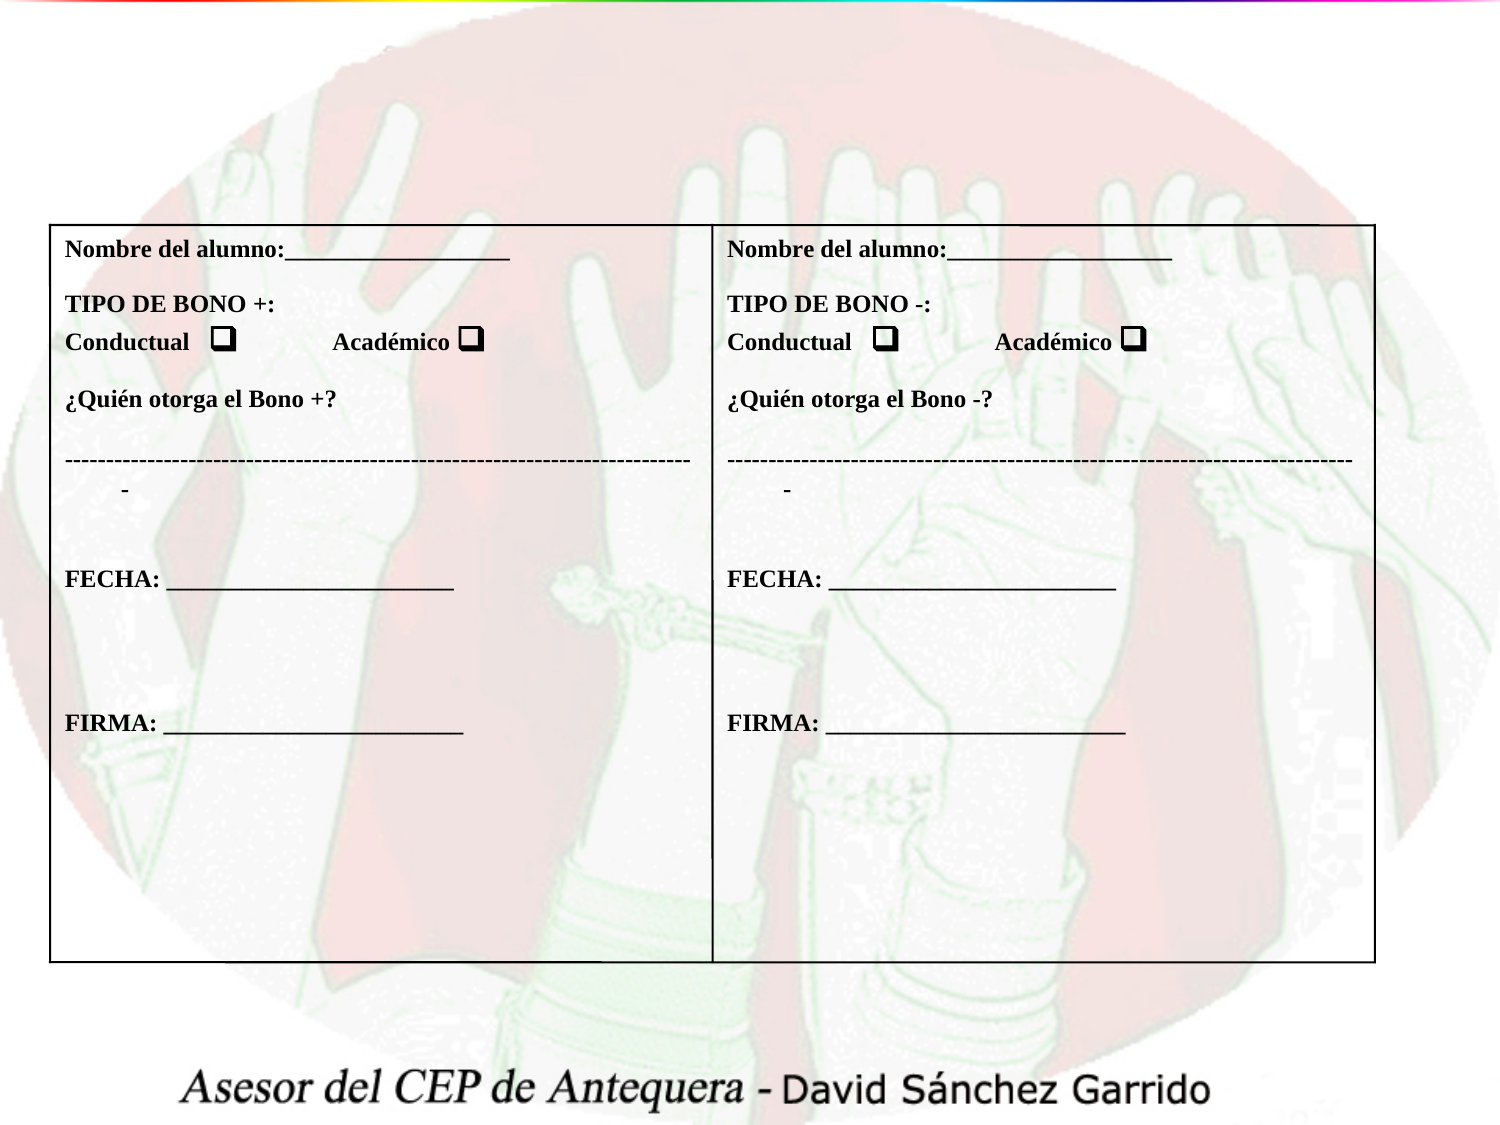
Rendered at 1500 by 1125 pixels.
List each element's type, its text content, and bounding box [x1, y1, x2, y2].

picture [0, 0, 1500, 1125]
text_box Nombre del alumno:__________________ TIPO DE BONO -: Conductual  Académico  ¿Quién otorga el Bono -? ----------------------------------------------------------------------------- FECHA: _______________________ FIRMA: ________________________ [714, 227, 1373, 961]
text_box Nombre del alumno:__________________ TIPO DE BONO +: Conductual  Académico  ¿Quién otorga el Bono +? ----------------------------------------------------------------------------- FECHA: _______________________ FIRMA: ________________________ [52, 227, 711, 961]
